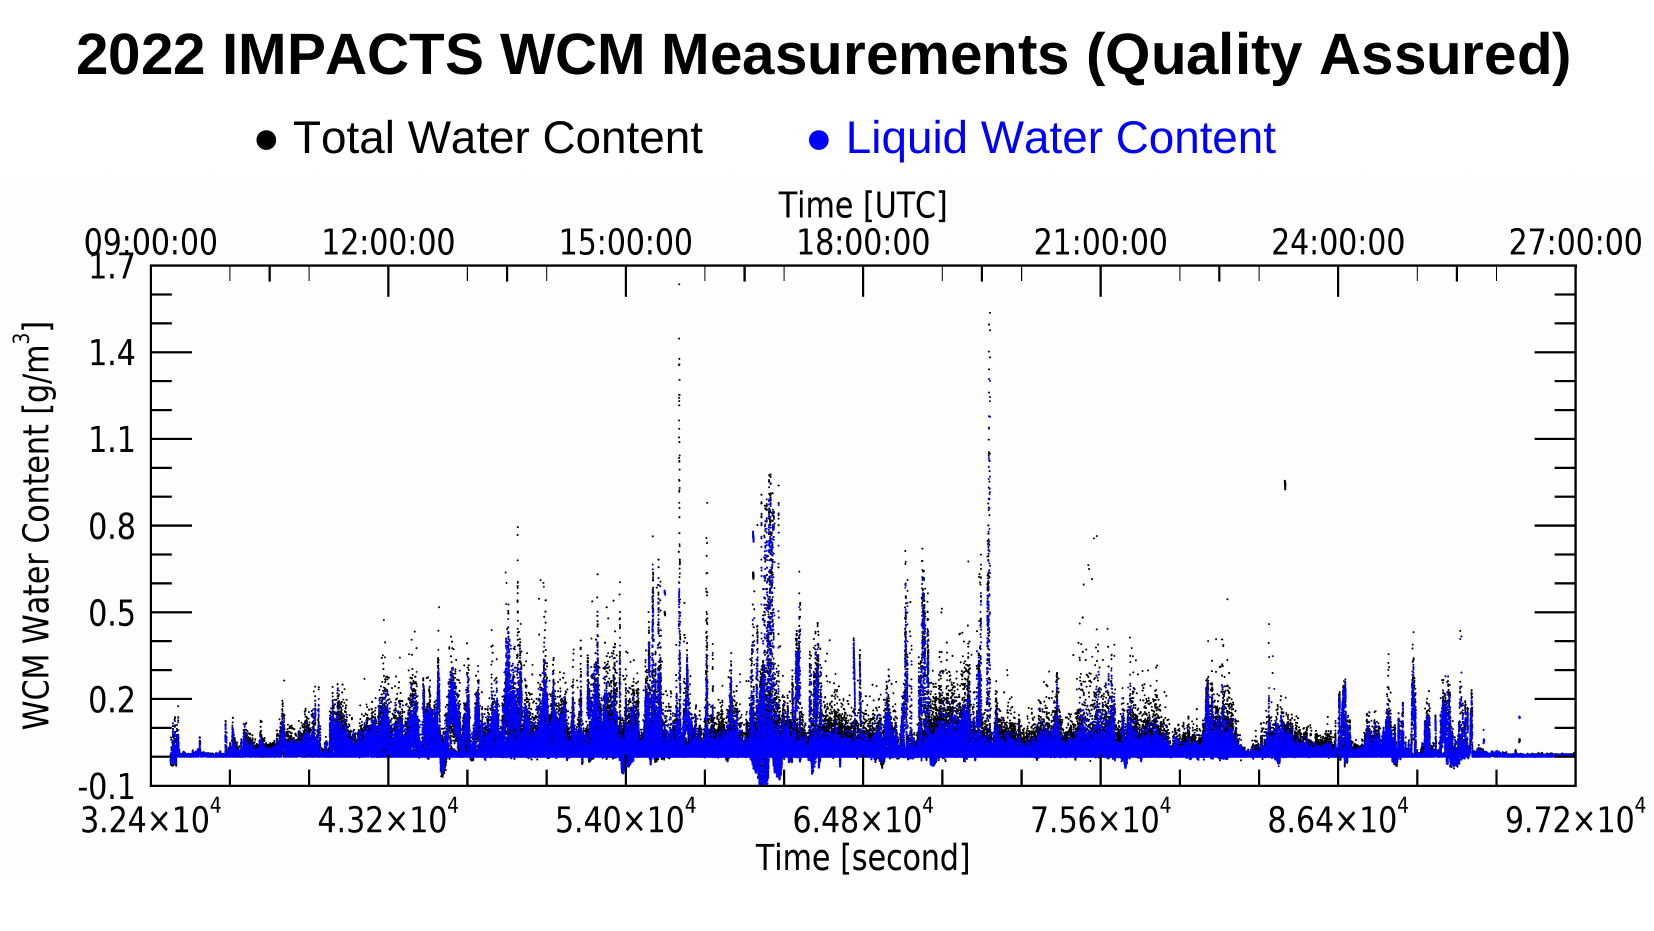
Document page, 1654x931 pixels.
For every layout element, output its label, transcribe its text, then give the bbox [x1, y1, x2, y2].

text_box 2022 IMPACTS WCM Measurements (Quality Assured) [0, 14, 1651, 95]
picture [0, 174, 1654, 877]
text_box ● Total Water Content ● Liquid Water Content [225, 104, 1516, 171]
